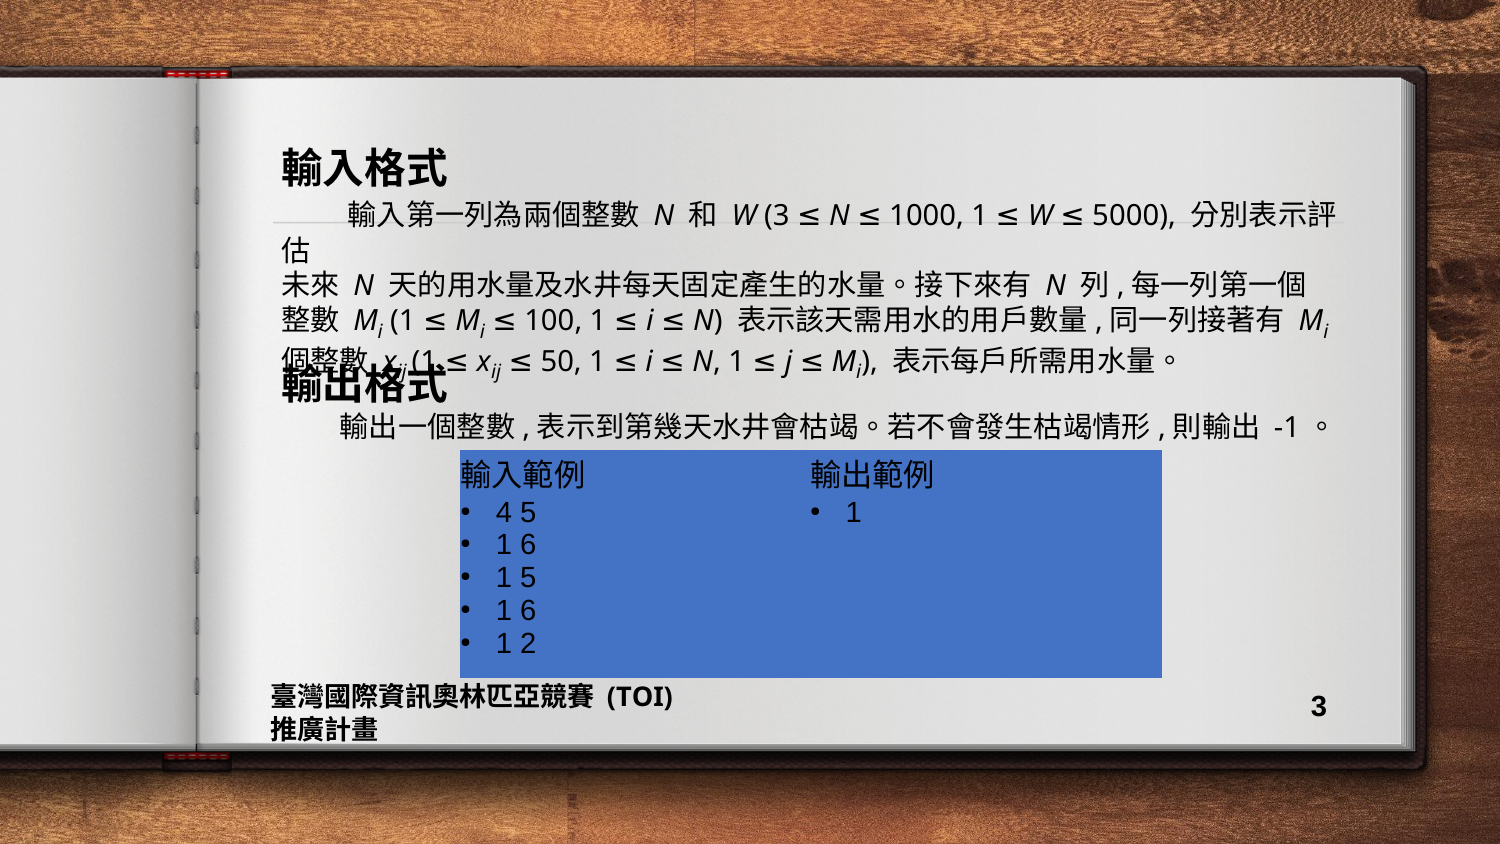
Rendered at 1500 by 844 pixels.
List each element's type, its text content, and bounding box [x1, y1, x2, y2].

text_box [1295, 672, 1386, 737]
table_header 輸出範例 1 [810, 450, 1162, 678]
text_box 輸出格式 輸出一個整數,表示到第幾天水井會枯竭。若不會發生枯竭情形,則輸出 -1。 [266, 351, 1386, 456]
text_box 輸入格式 輸入第一列為兩個整數 N 和 W (3 ≤ N ≤ 1000, 1 ≤ W ≤ 5000), 分別表示評估 未來 N 天的用水量及水井每天固定產生的水量。接下來有 N 列,每一列第一個 整數 Mi (1 ≤ Mi ≤ 100, 1 ≤ i ≤ N) 表示該天需用水的用戶數量,同一列接著有 Mi 個整數 xij (1 ≤ xij ≤ 50, 1 ≤ i ≤ N, 1 ≤ j ≤ Mi), 表示每戶所需用水量。 [266, 134, 1356, 351]
table_header 輸入範例 4 5 1 6 1 5 1 6 1 2 [460, 450, 810, 678]
